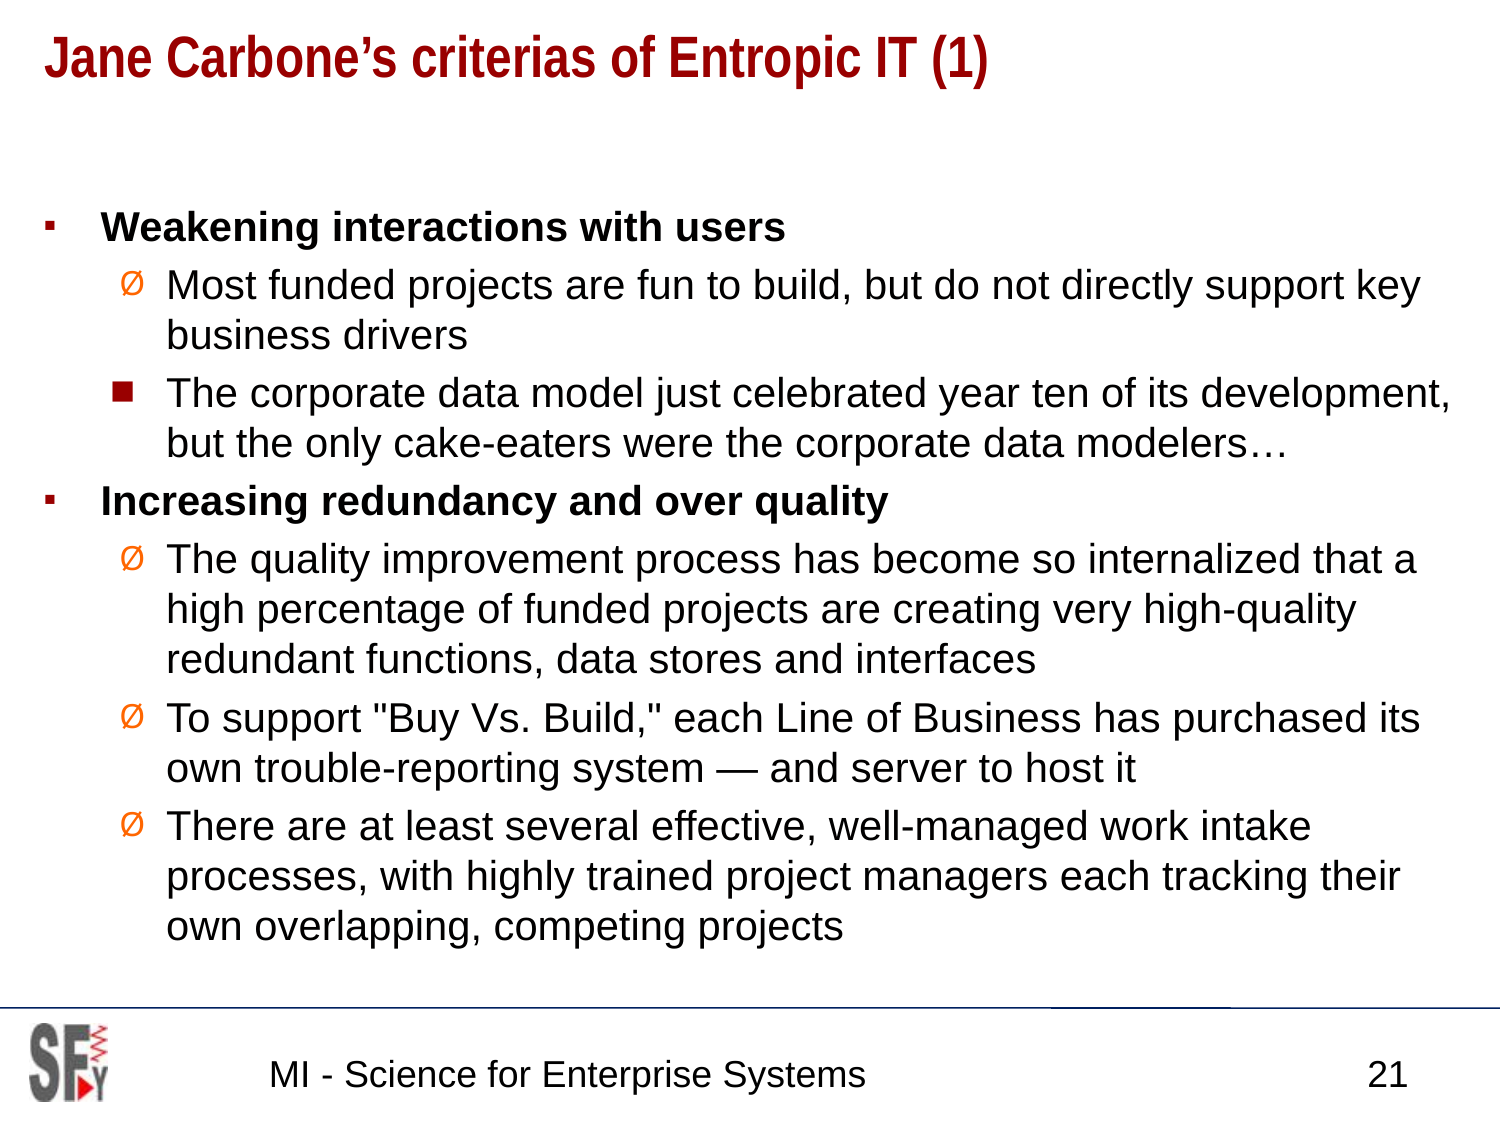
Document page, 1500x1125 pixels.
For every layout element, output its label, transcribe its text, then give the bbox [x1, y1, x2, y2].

title Jane Carbone’s criterias of Entropic IT (1) [29, 12, 1471, 138]
slide_number <numéro> [1352, 1034, 1490, 1103]
footer MI - Science for Enterprise Systems [253, 1034, 1336, 1103]
list Weakening interactions with users Most funded projects are fun to build, but do not directly support key business drivers The corporate data model just celebrated year ten of its development, but the only cake-eaters were the corporate data modelers… Increasing redundancy and over quality The quality improvement process has become so internalized that a high percentage of funded projects are creating very high-quality redundant functions, data stores and interfaces To support "Buy Vs. Build," each Line of Business has purchased its own trouble-reporting system — and server to host it There are at least several effective, well-managed work intake processes, with highly trained project managers each tracking their own overlapping, competing projects [29, 184, 1471, 988]
picture [29, 1023, 108, 1102]
